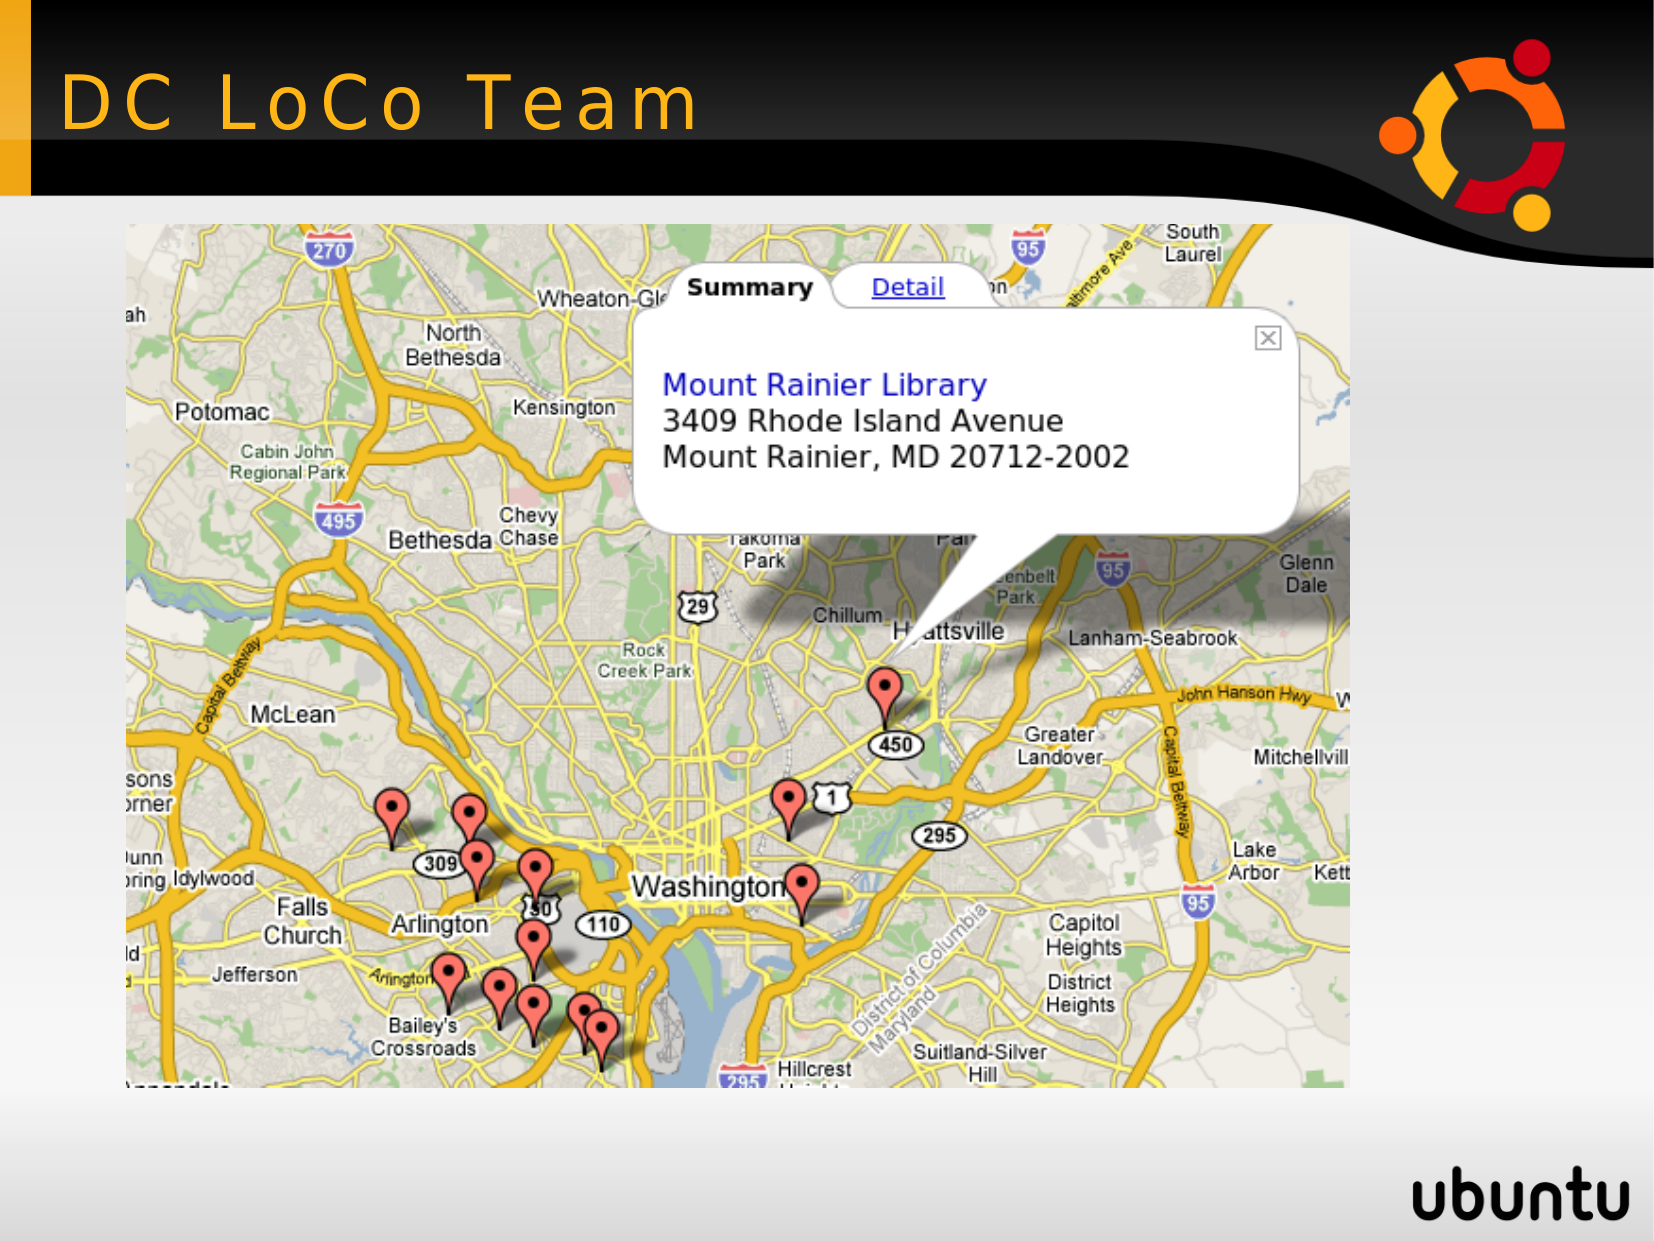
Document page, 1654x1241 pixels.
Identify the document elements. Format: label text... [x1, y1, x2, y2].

picture [0, 0, 1654, 1241]
title DC LoCo Team [59, 36, 1270, 171]
